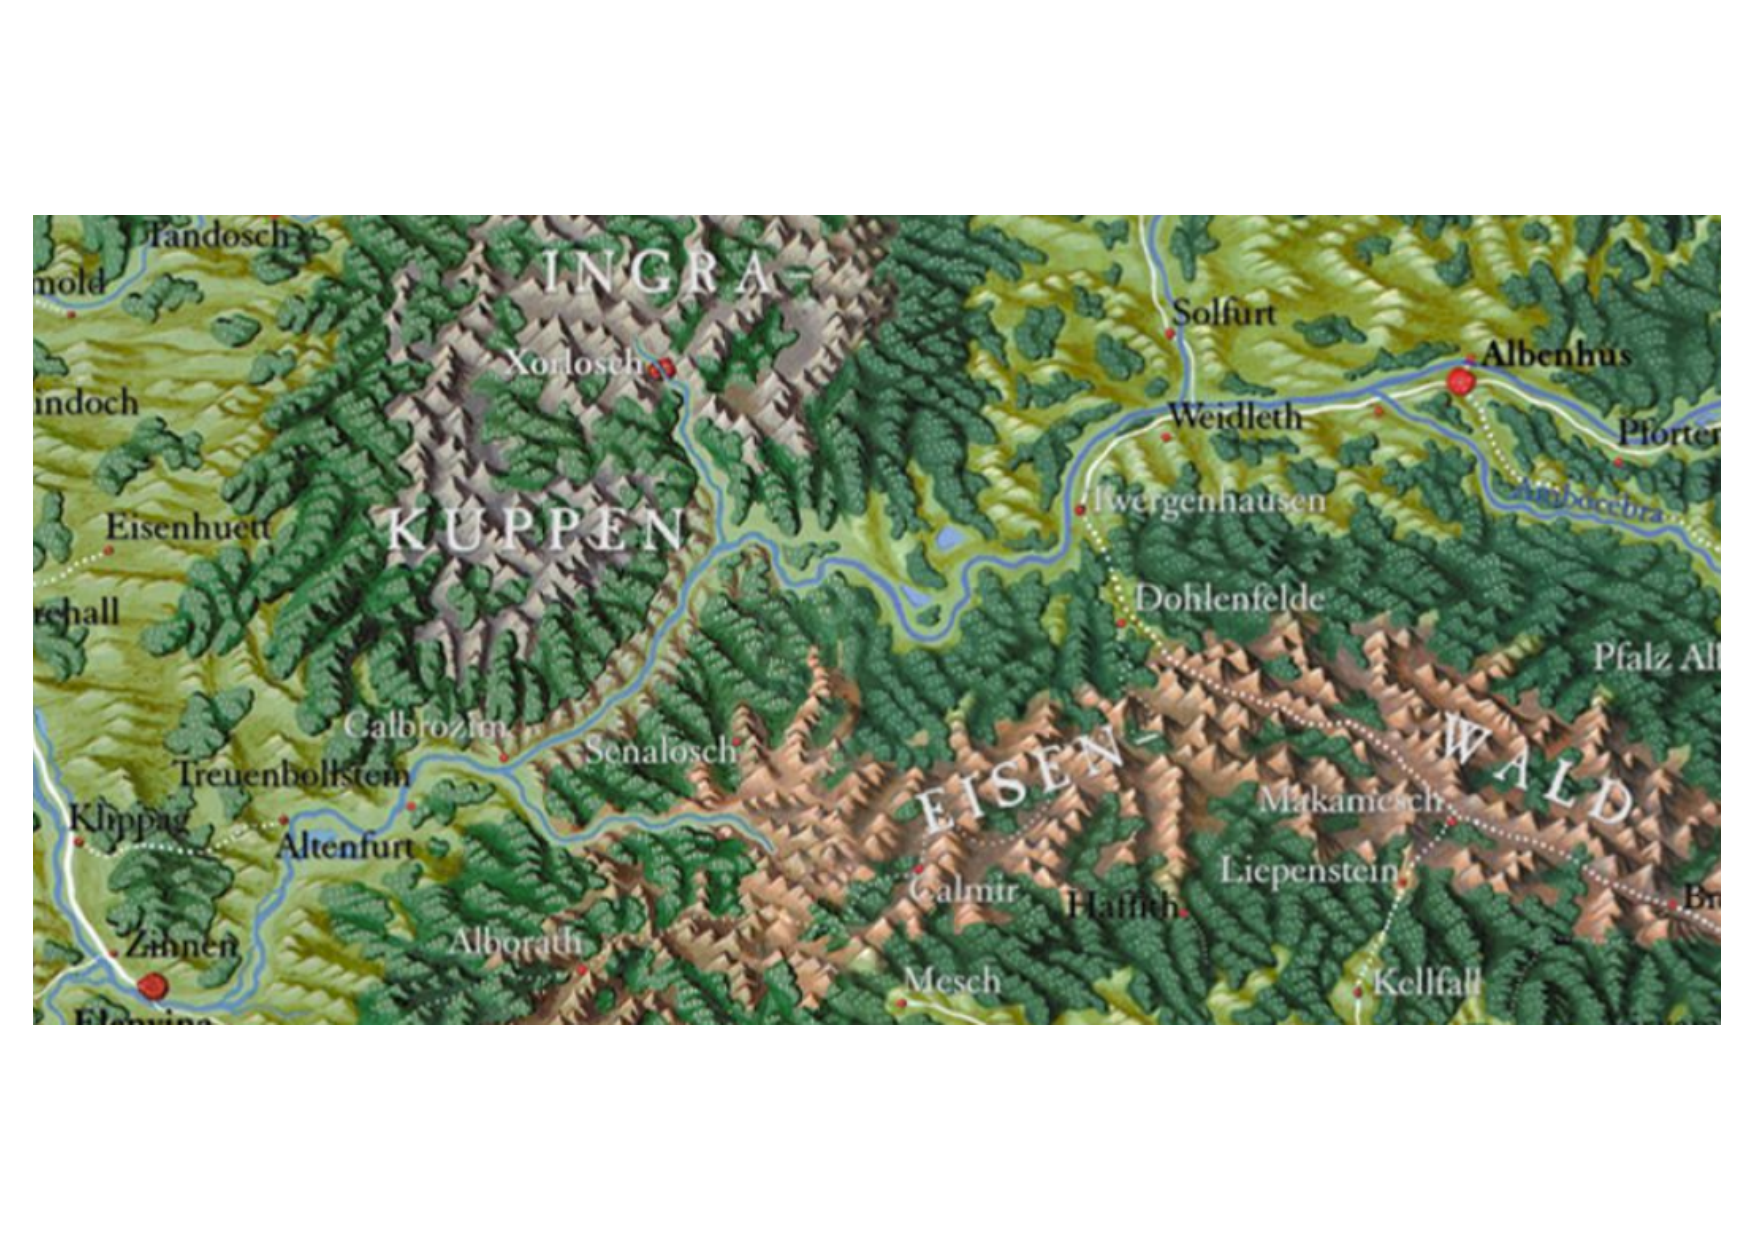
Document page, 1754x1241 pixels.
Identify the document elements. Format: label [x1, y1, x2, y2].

picture [33, 215, 1721, 1025]
